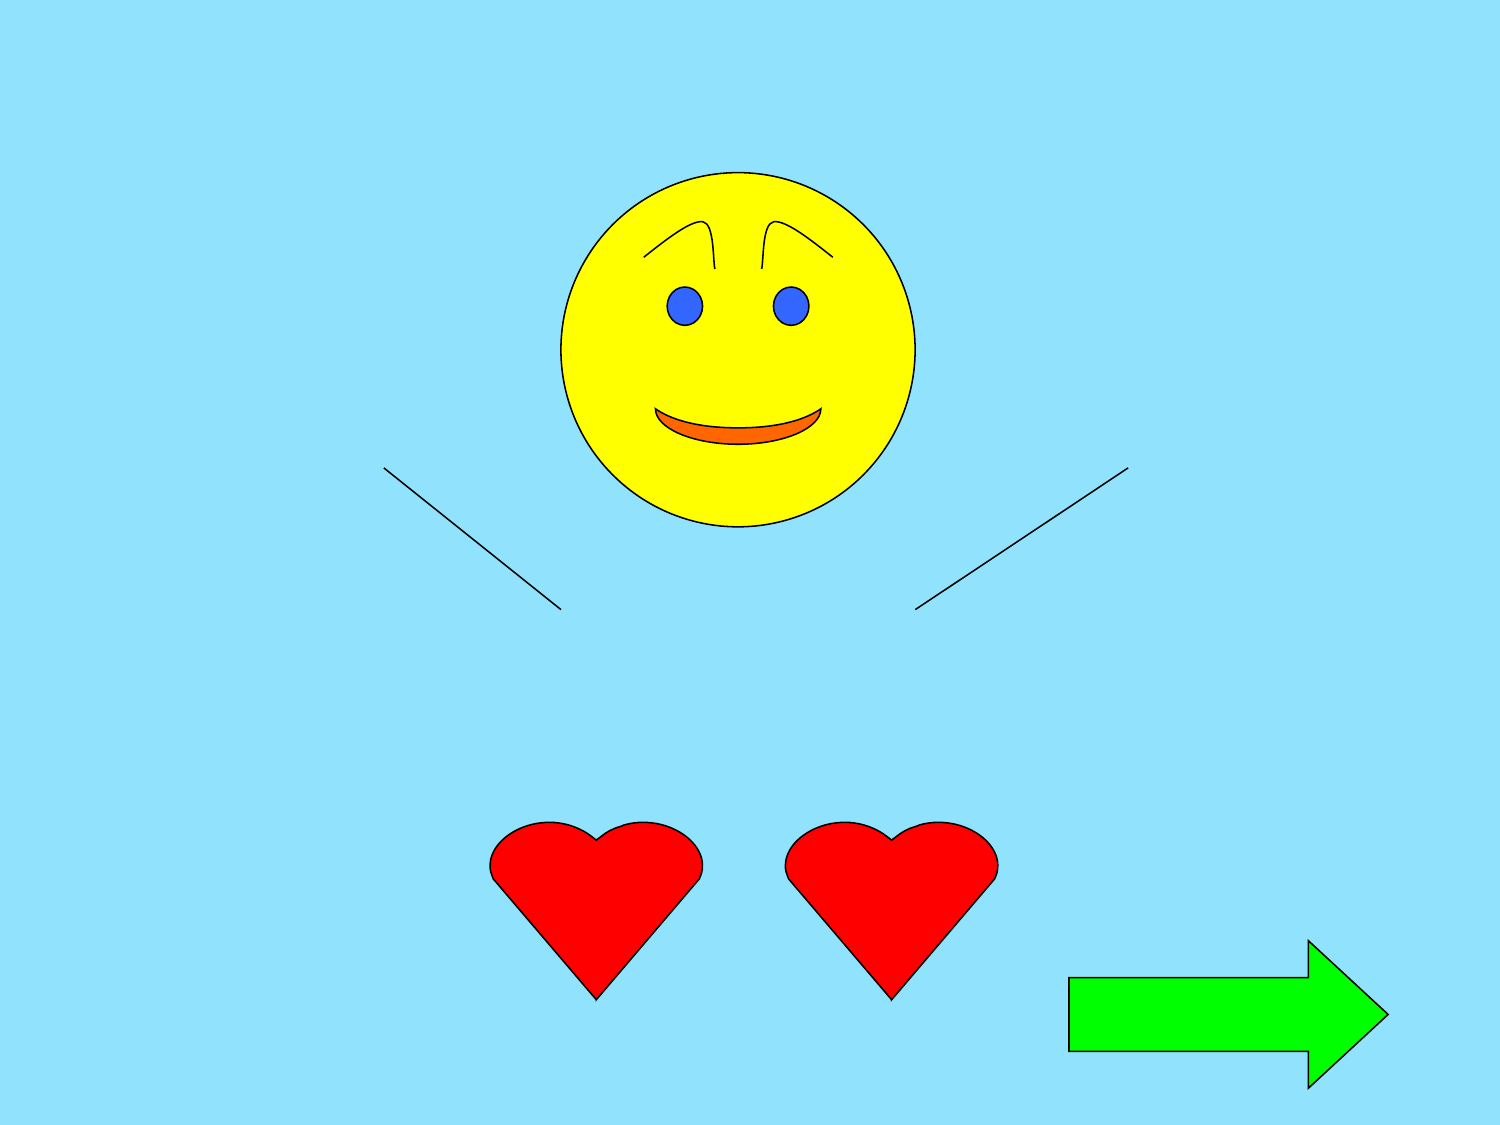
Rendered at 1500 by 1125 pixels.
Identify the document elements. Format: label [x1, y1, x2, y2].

text_box [490, 822, 703, 1000]
text_box [560, 172, 916, 527]
text_box [1069, 940, 1389, 1089]
text_box [785, 822, 998, 1000]
